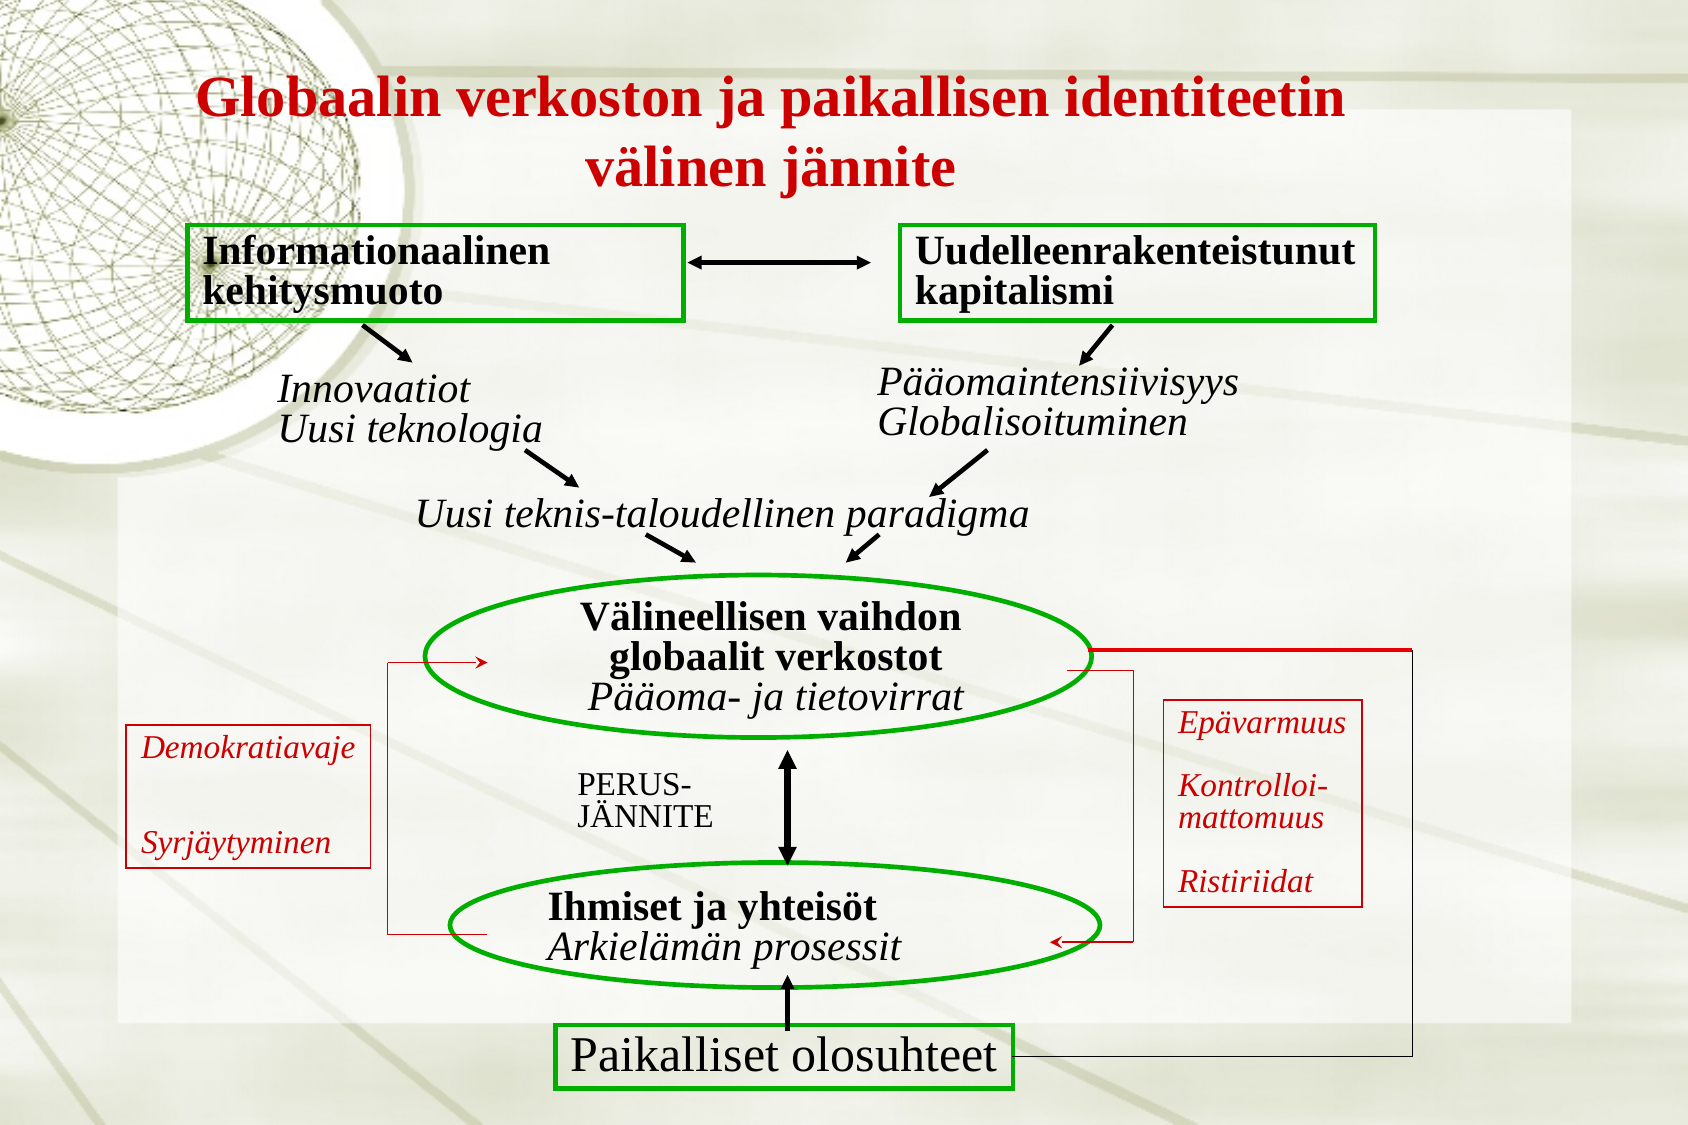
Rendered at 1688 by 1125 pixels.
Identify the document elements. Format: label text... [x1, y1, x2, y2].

text_box Uusi teknis-taloudellinen paradigma [399, 487, 1217, 544]
text_box Globaalin verkoston ja paikallisen identiteetin välinen jännite [87, 50, 1455, 206]
text_box Innovaatiot Uusi teknologia [262, 362, 730, 458]
text_box Välineellisen vaihdon globaalit verkostot Pääoma- ja tietovirrat [462, 590, 1080, 727]
text_box Pääomaintensiivisyys Globalisoituminen [862, 356, 1413, 452]
text_box Epävarmuus Kontrolloi- mattomuus Ristiriidat [1163, 699, 1362, 907]
text_box Informationaalinen kehitysmuoto [187, 224, 684, 321]
text_box Uudelleenrakenteistunut kapitalismi [899, 224, 1375, 321]
text_box Ihmiset ja yhteisöt Arkielämän prosessit [532, 881, 917, 977]
text_box Paikalliset olosuhteet [555, 1025, 1013, 1089]
text_box Demokratiavaje Syrjäytyminen [126, 725, 371, 869]
text_box PERUS- JÄNNITE [562, 762, 759, 842]
picture [0, 0, 1688, 1125]
